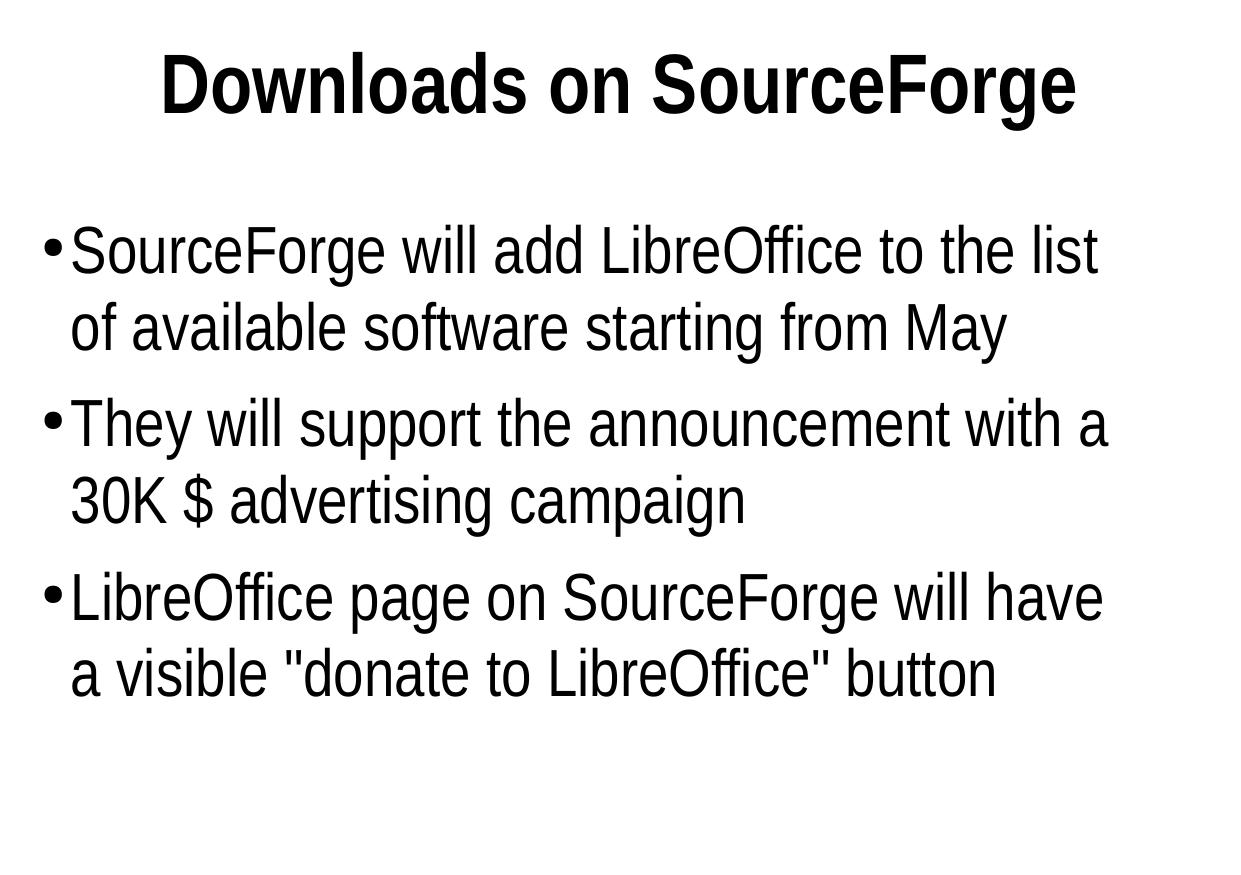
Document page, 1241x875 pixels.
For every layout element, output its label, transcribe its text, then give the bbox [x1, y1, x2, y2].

title Downloads on SourceForge [11, 12, 1229, 155]
list SourceForge will add LibreOffice to the list of available software starting from May They will support the announcement with a 30K $ advertising campaign LibreOffice page on SourceForge will have a visible "donate to LibreOffice" button [11, 210, 1229, 863]
